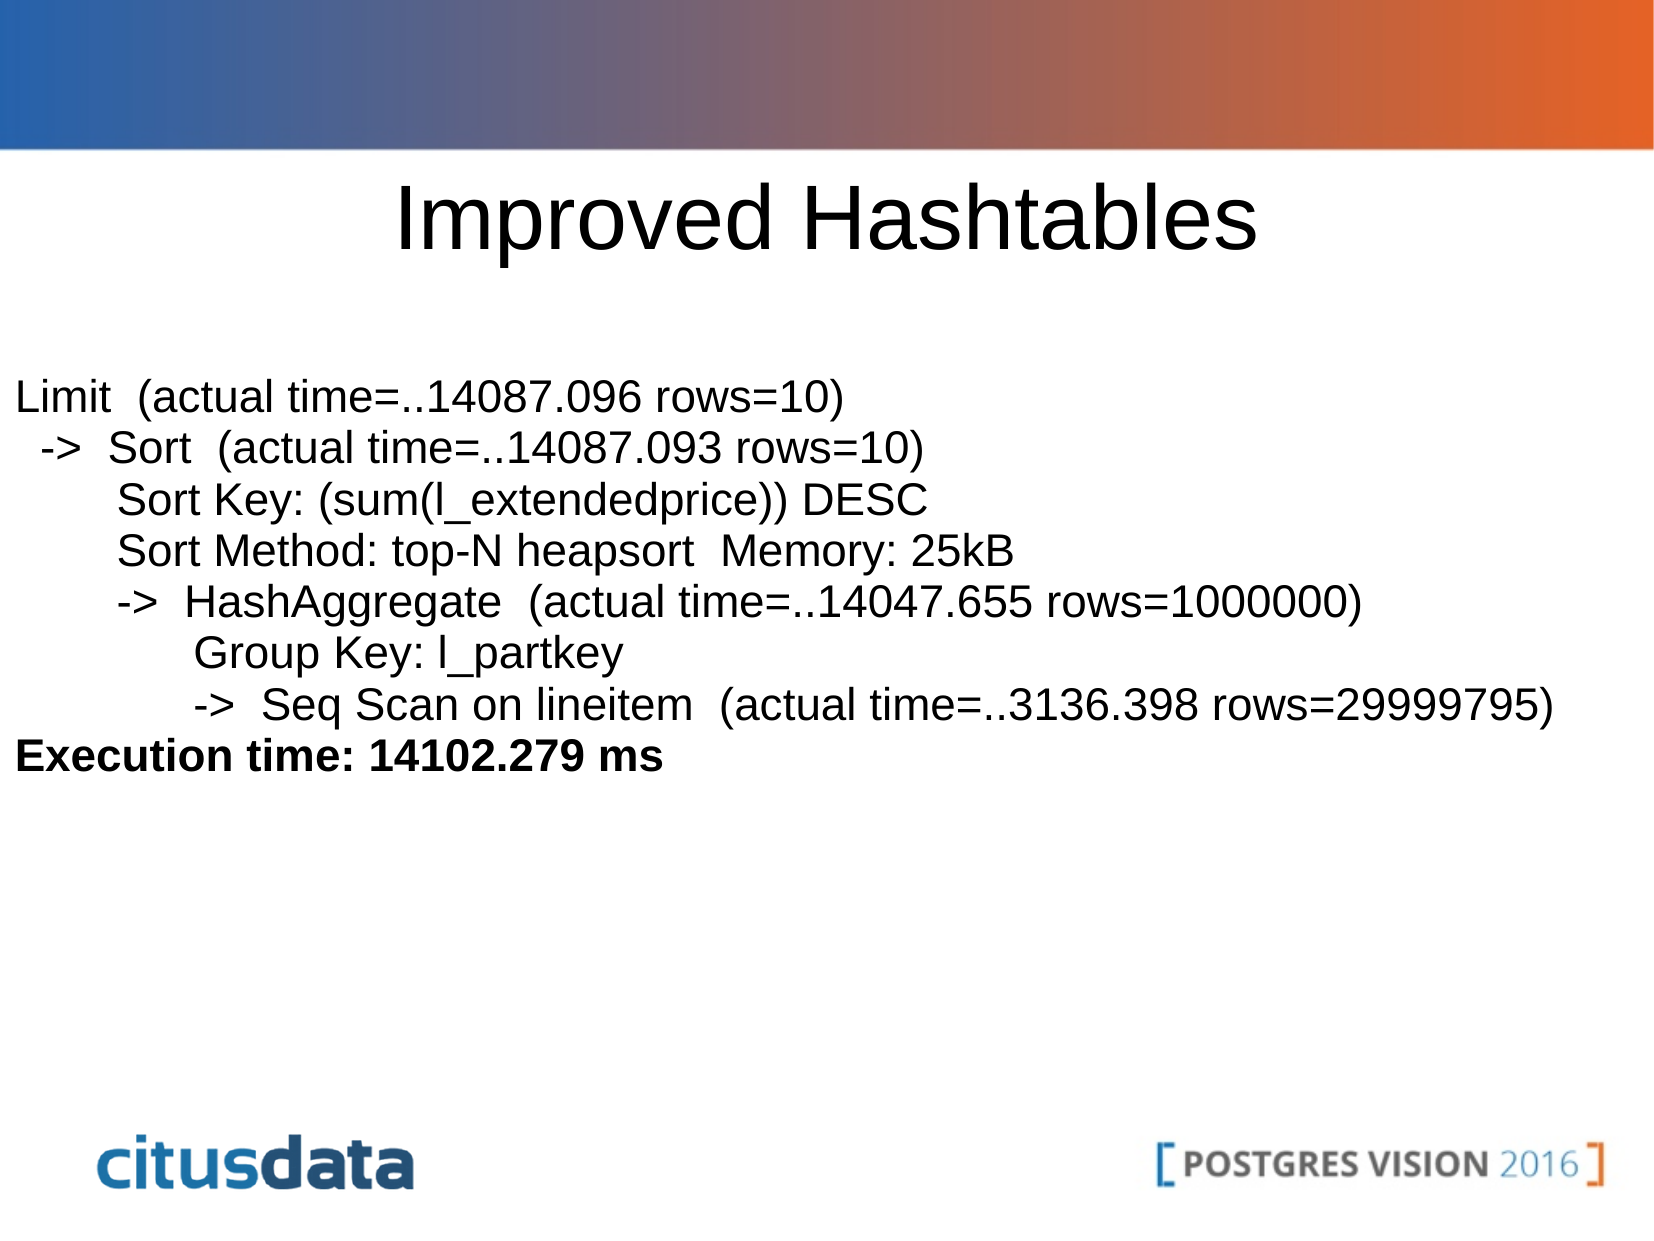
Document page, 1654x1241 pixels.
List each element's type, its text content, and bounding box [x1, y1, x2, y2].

title Improved Hashtables [82, 114, 1571, 322]
picture [0, 892, 1654, 1241]
text_box Limit (actual time=..14087.096 rows=10) -> Sort (actual time=..14087.093 rows=10) Sort Key: (sum(l_extendedprice)) DESC Sort Method: top-N heapsort Memory: 25kB -> HashAggregate (actual time=..14047.655 rows=1000000) Group Key: l_partkey -> Seq Scan on lineitem (actual time=..3136.398 rows=29999795) Execution time: 14102.279 ms [0, 363, 1654, 892]
picture [0, 0, 1654, 363]
